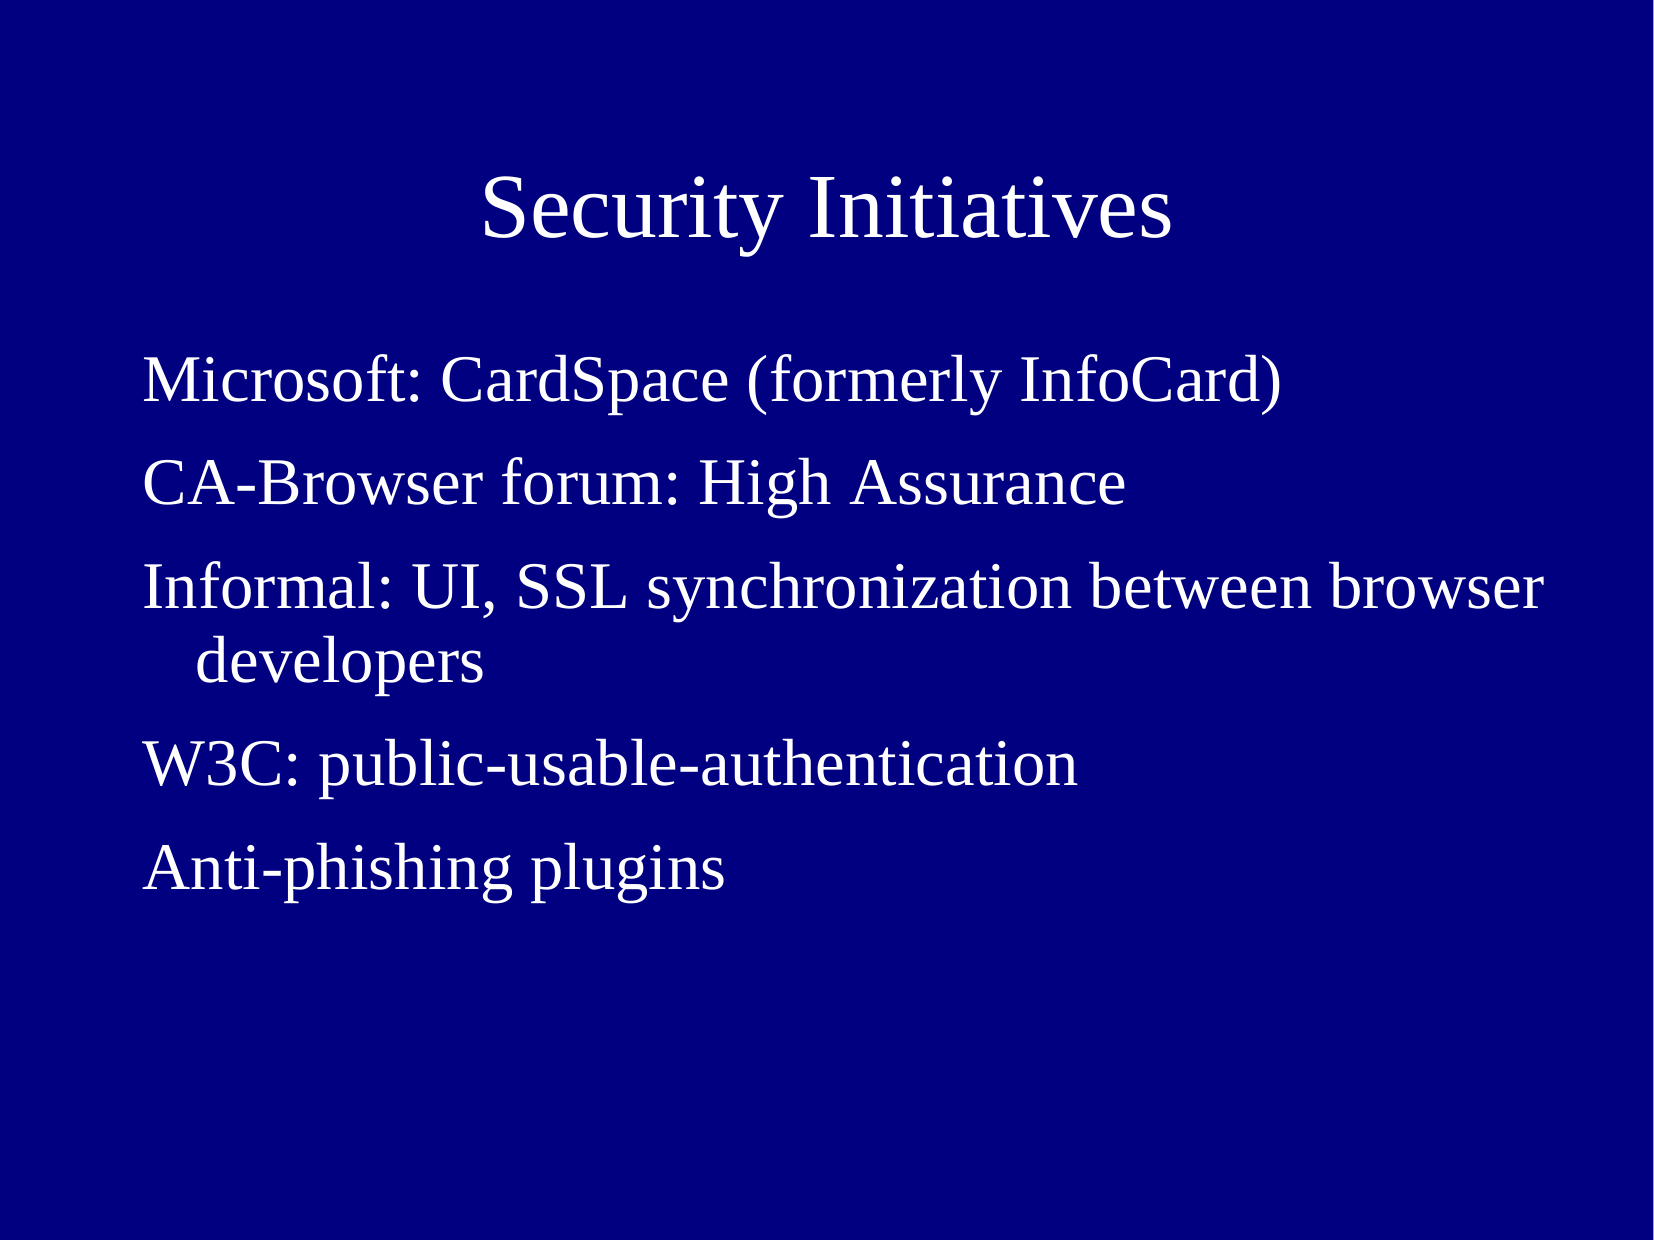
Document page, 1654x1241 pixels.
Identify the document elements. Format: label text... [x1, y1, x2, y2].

title Security Initiatives [121, 102, 1534, 311]
list Microsoft: CardSpace (formerly InfoCard) CA-Browser forum: High Assurance Informal: UI, SSL synchronization between browser developers W3C: public-usable-authentication Anti-phishing plugins [124, 341, 1579, 1123]
